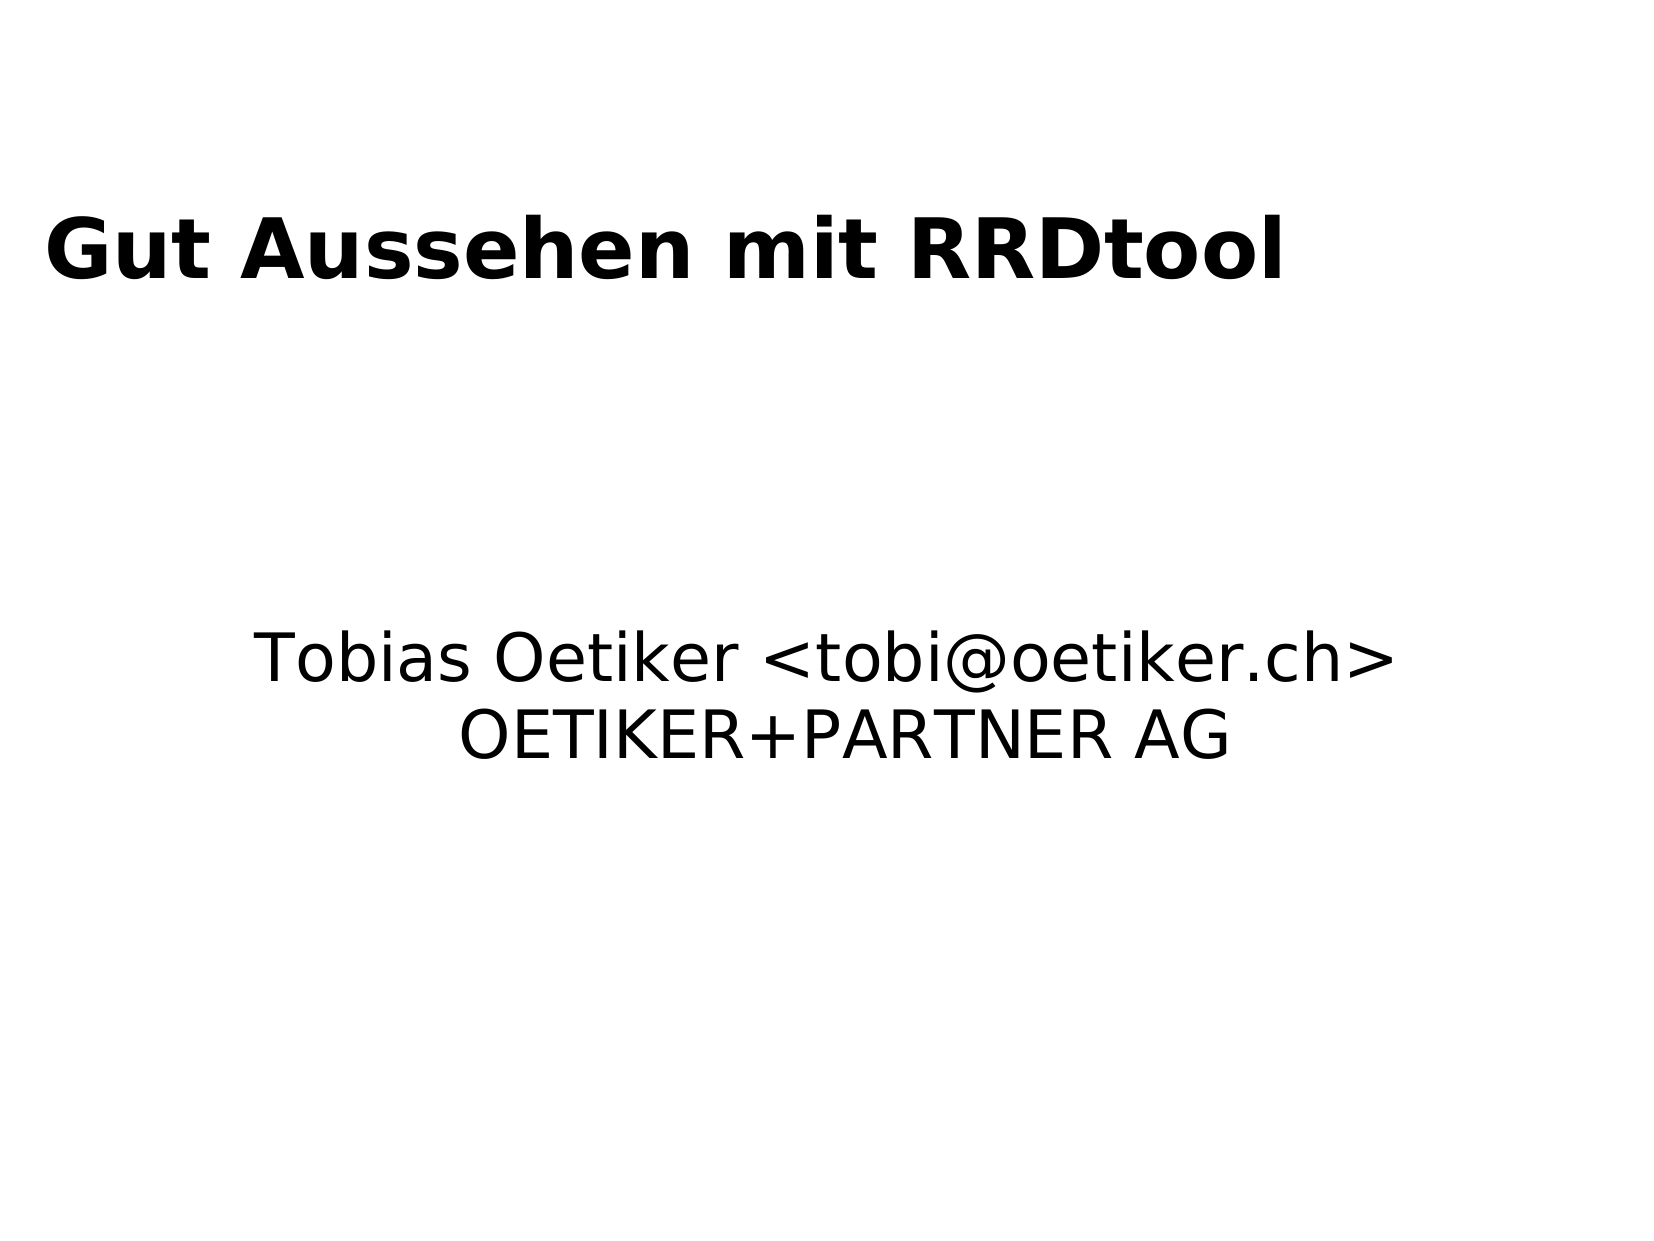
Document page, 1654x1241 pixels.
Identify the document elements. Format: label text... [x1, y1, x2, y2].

subtitle Tobias Oetiker <tobi@oetiker.ch> OETIKER+PARTNER AG [50, 295, 1571, 1099]
title Gut Aussehen mit RRDtool [44, 133, 1583, 367]
